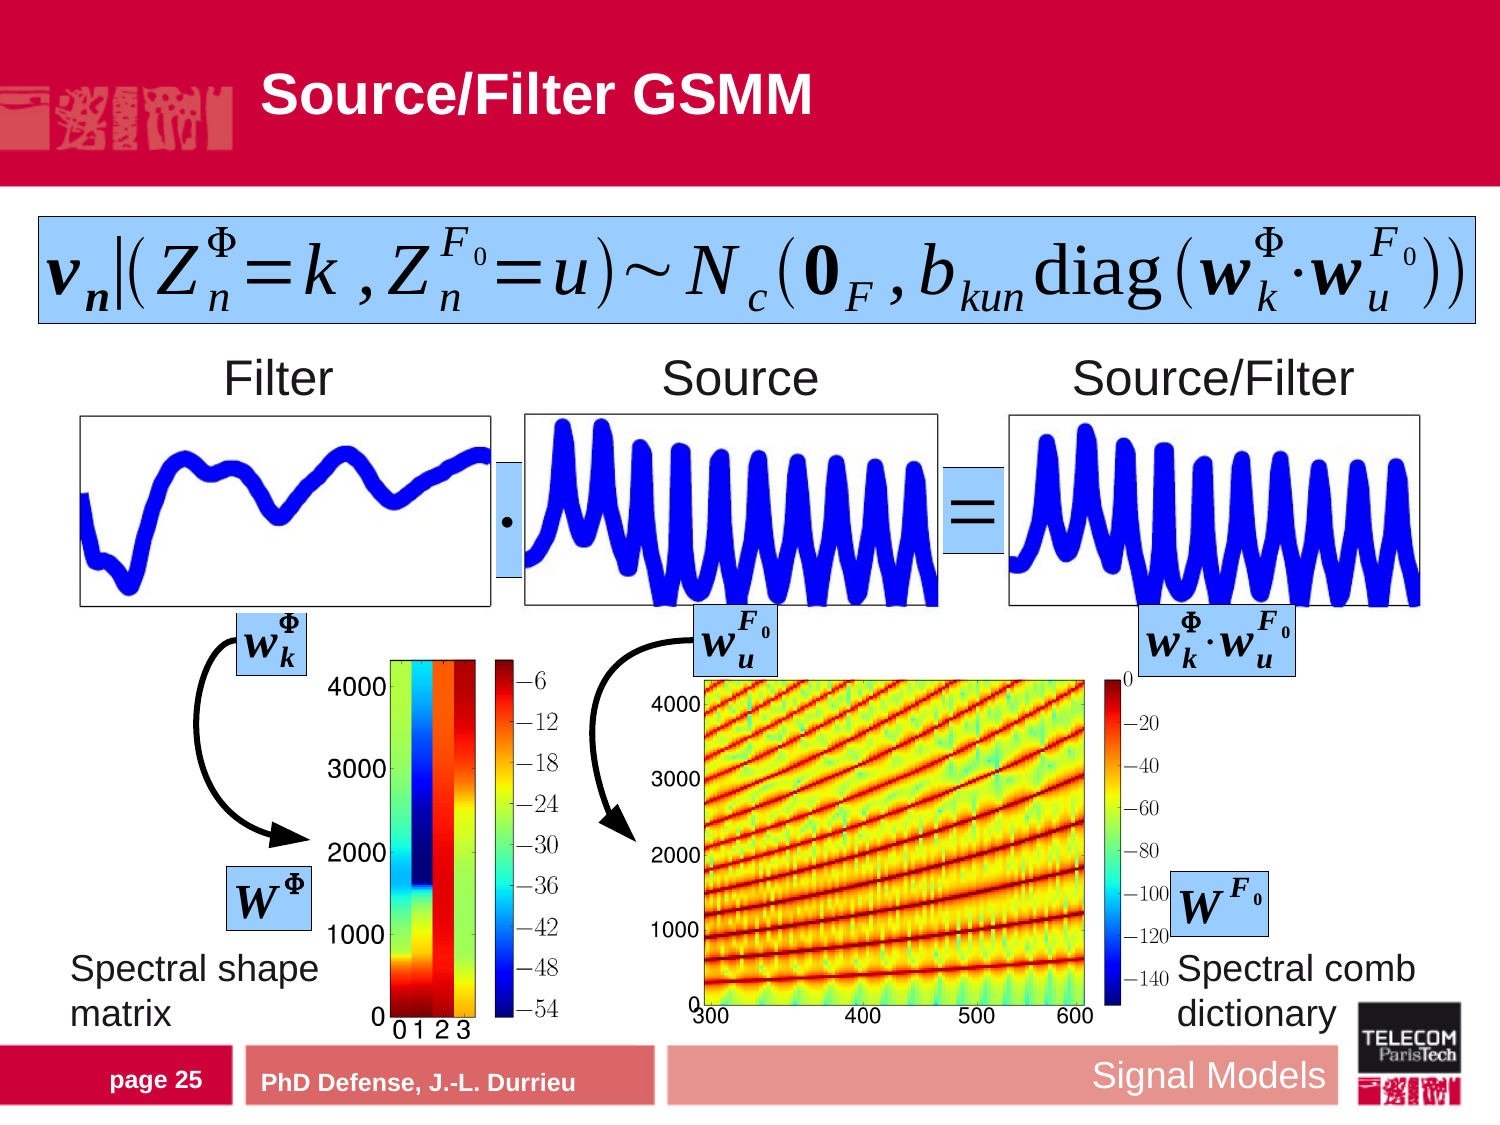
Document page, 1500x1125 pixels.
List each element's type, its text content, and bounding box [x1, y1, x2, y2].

text_box Spectral shape matrix [55, 936, 356, 1042]
chart [1170, 871, 1269, 936]
text_box Filter [208, 337, 376, 411]
title Source/Filter GSMM [245, 23, 1459, 166]
text_box Source [646, 337, 863, 413]
chart [496, 462, 522, 578]
chart [1138, 604, 1296, 677]
chart [236, 613, 307, 676]
picture [0, 0, 1500, 1125]
chart [693, 604, 778, 677]
text_box Spectral comb dictionary [1162, 936, 1463, 1042]
text_box Signal Models [1012, 1036, 1342, 1112]
chart [226, 866, 312, 931]
chart [943, 467, 1004, 554]
text_box Source/Filter [1057, 337, 1395, 413]
chart [38, 216, 1476, 324]
